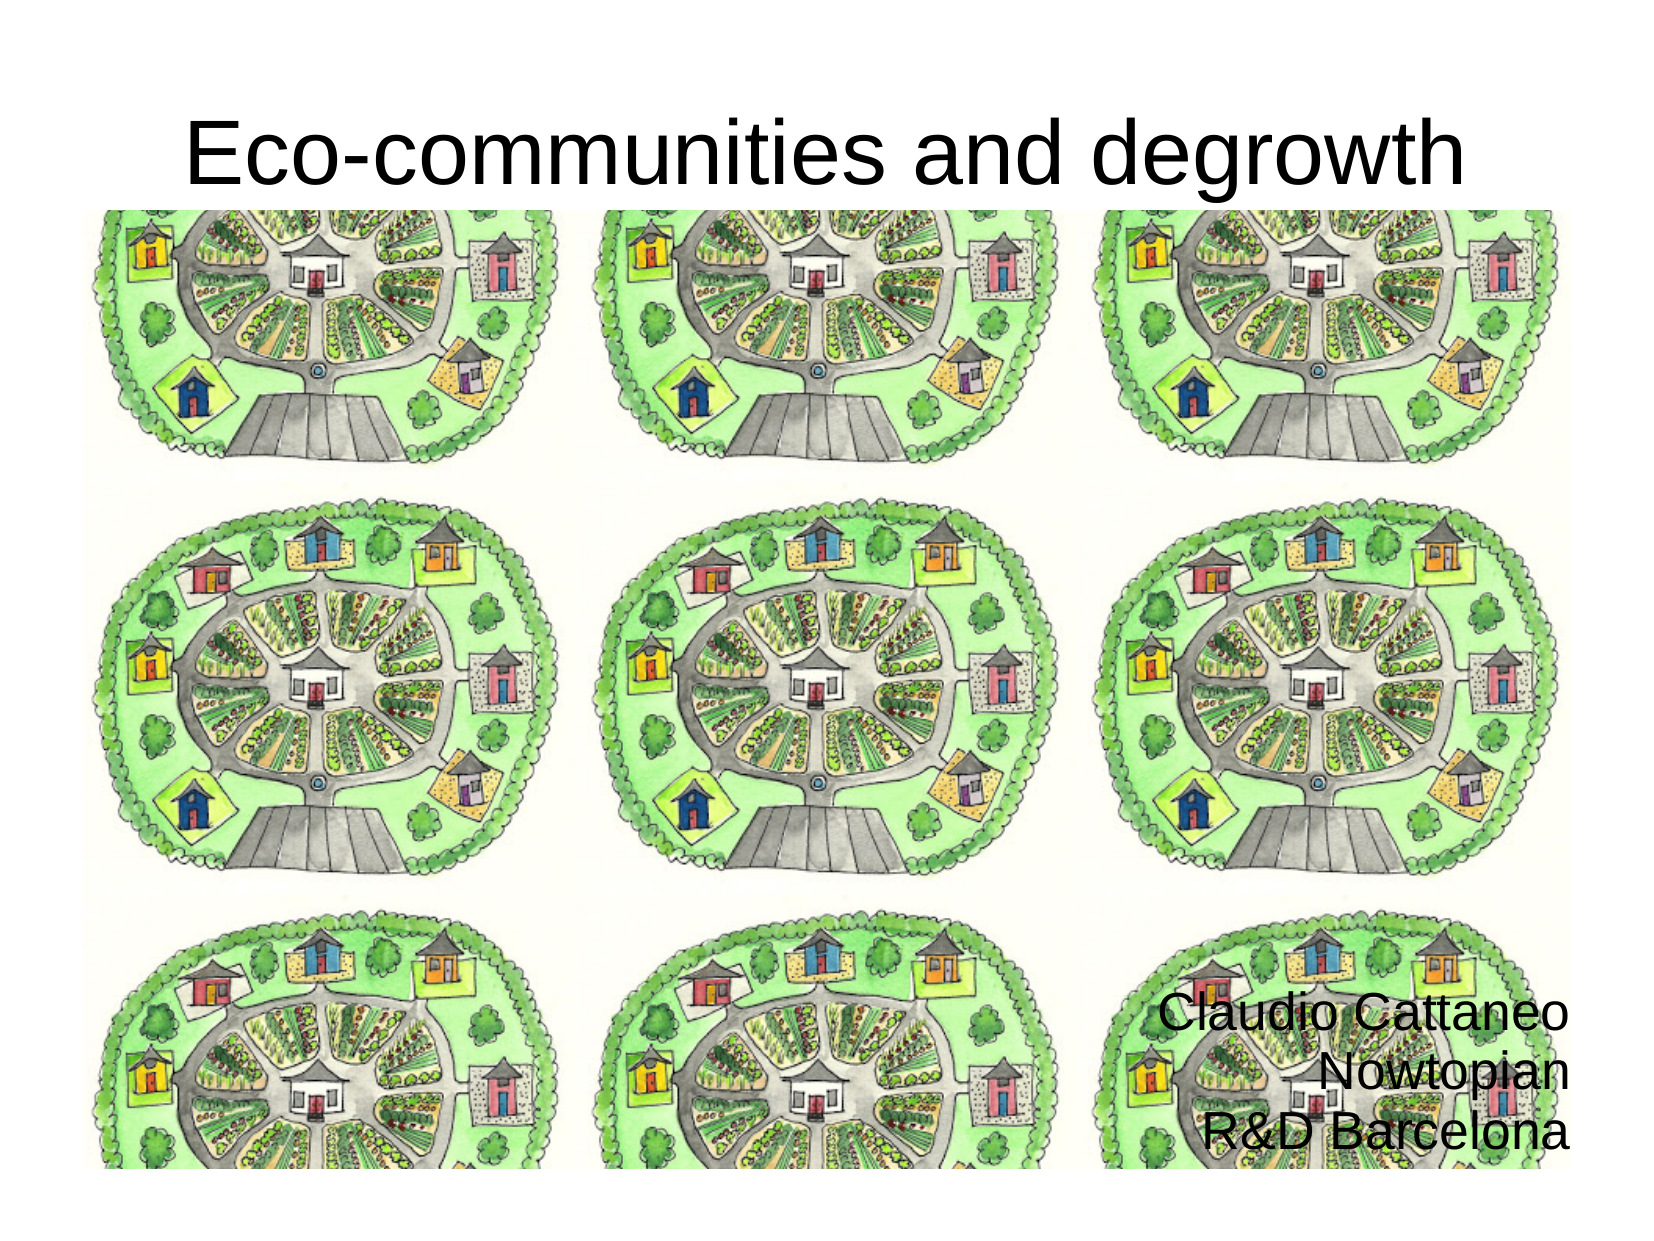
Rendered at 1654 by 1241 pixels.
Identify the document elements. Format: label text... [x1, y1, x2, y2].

title Eco-communities and degrowth [82, 49, 1571, 210]
list Claudio Cattaneo Nowtopian R&D Barcelona [82, 210, 1571, 1169]
